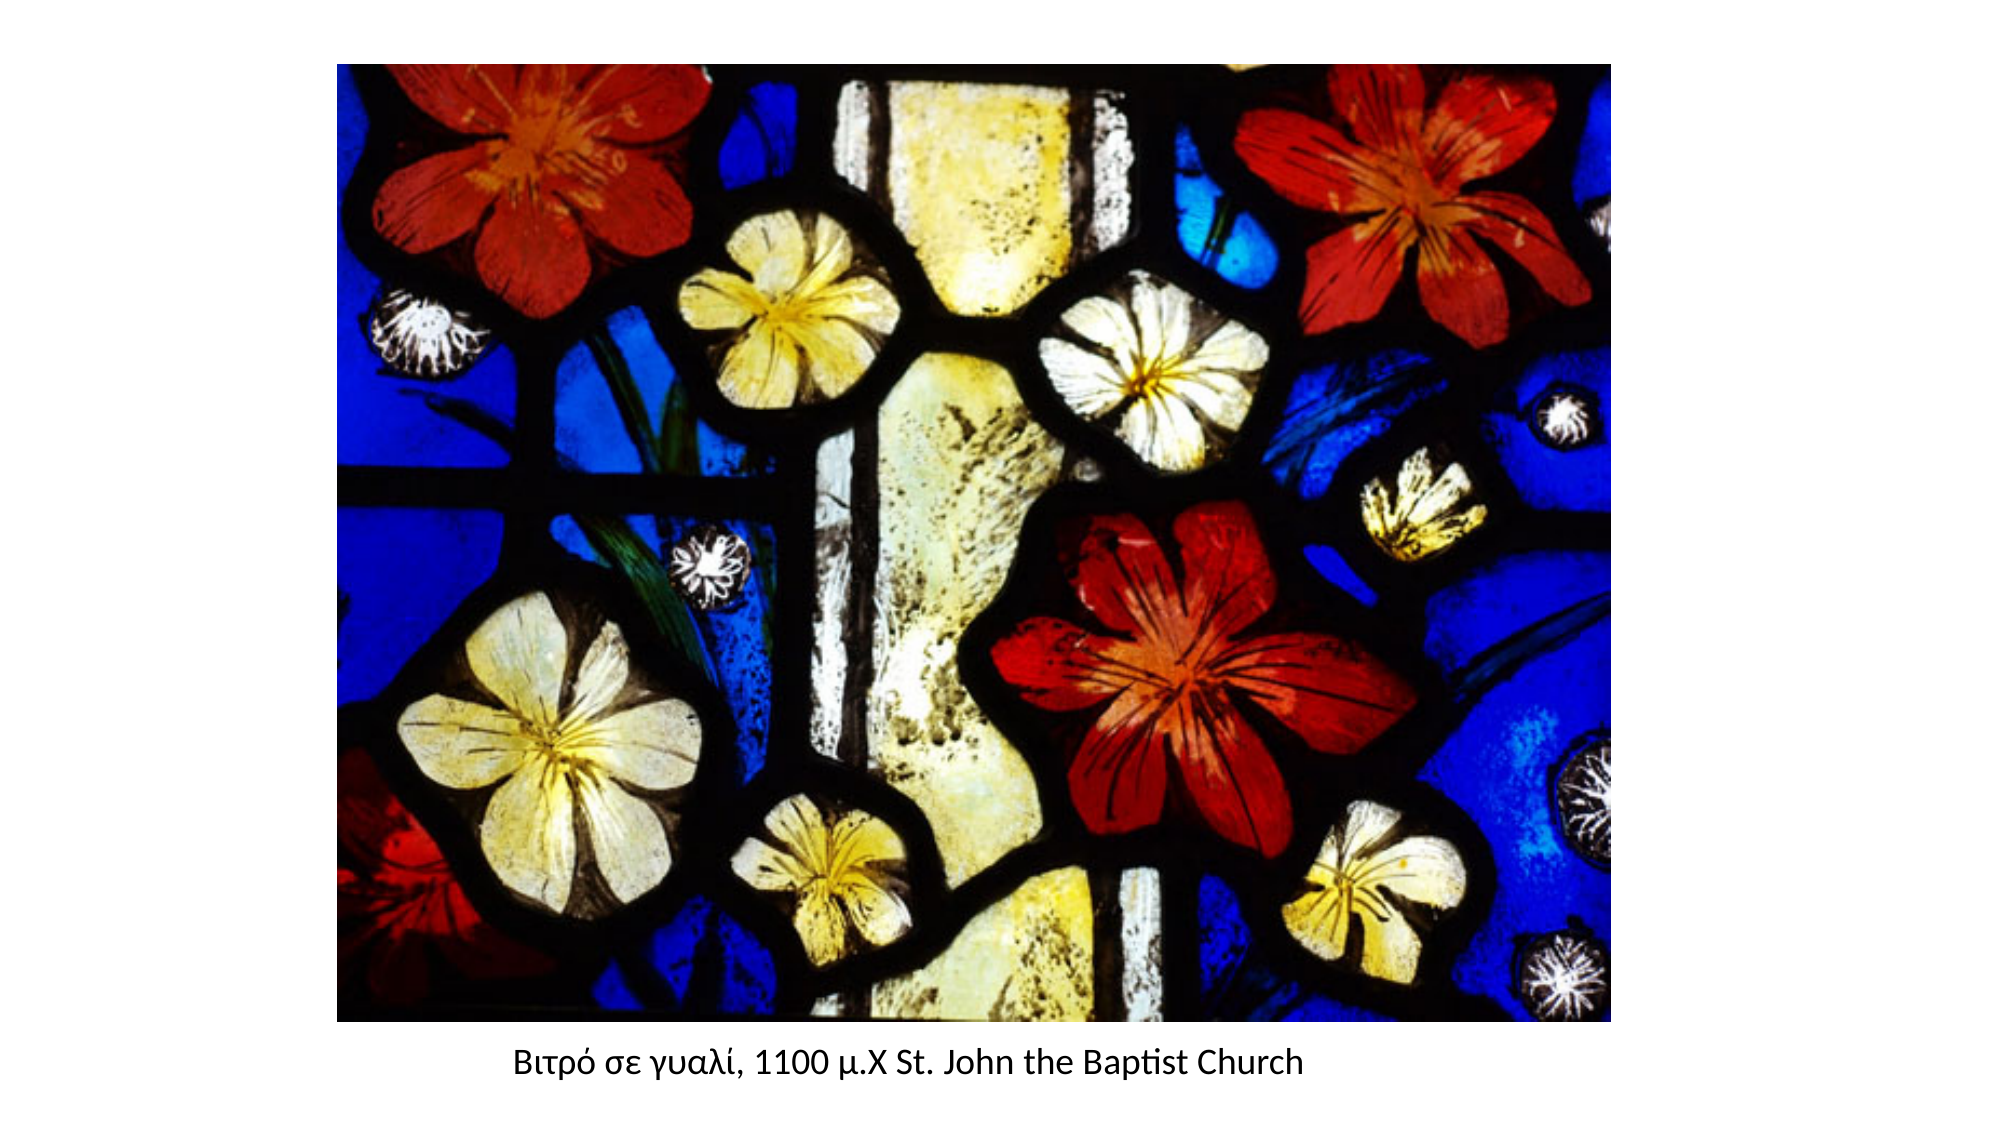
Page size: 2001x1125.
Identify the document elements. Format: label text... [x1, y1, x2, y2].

text_box Βιτρό σε γυαλί, 1100 μ.Χ St. John the Baptist Church [498, 1030, 1381, 1090]
picture [337, 64, 1611, 1022]
